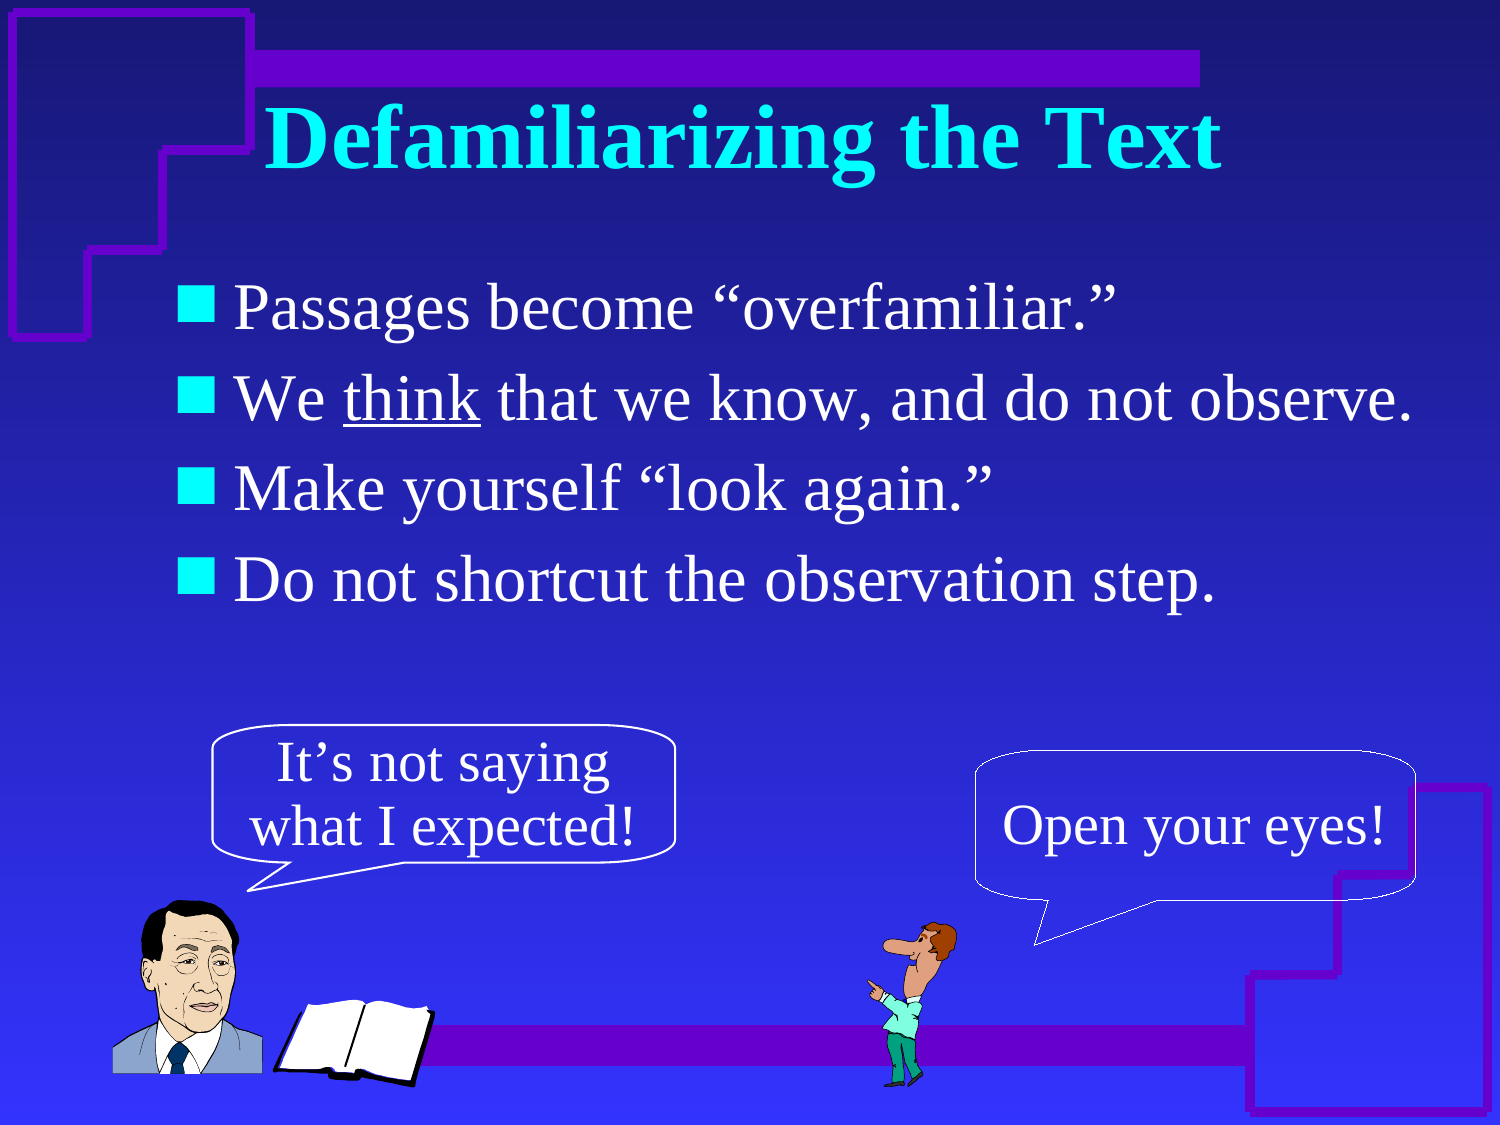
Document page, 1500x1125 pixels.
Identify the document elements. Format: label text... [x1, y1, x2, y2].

chart [866, 921, 958, 1088]
text_box It’s not saying what I expected! [212, 725, 676, 892]
picture [112, 900, 263, 1074]
list Passages become “overfamiliar.” We think that we know, and do not observe. Make yourself “look again.” Do not shortcut the observation step. [162, 262, 1450, 988]
title Defamiliarizing the Text [249, 74, 1450, 201]
text_box Open your eyes! [975, 750, 1416, 946]
text_box [272, 999, 436, 1088]
